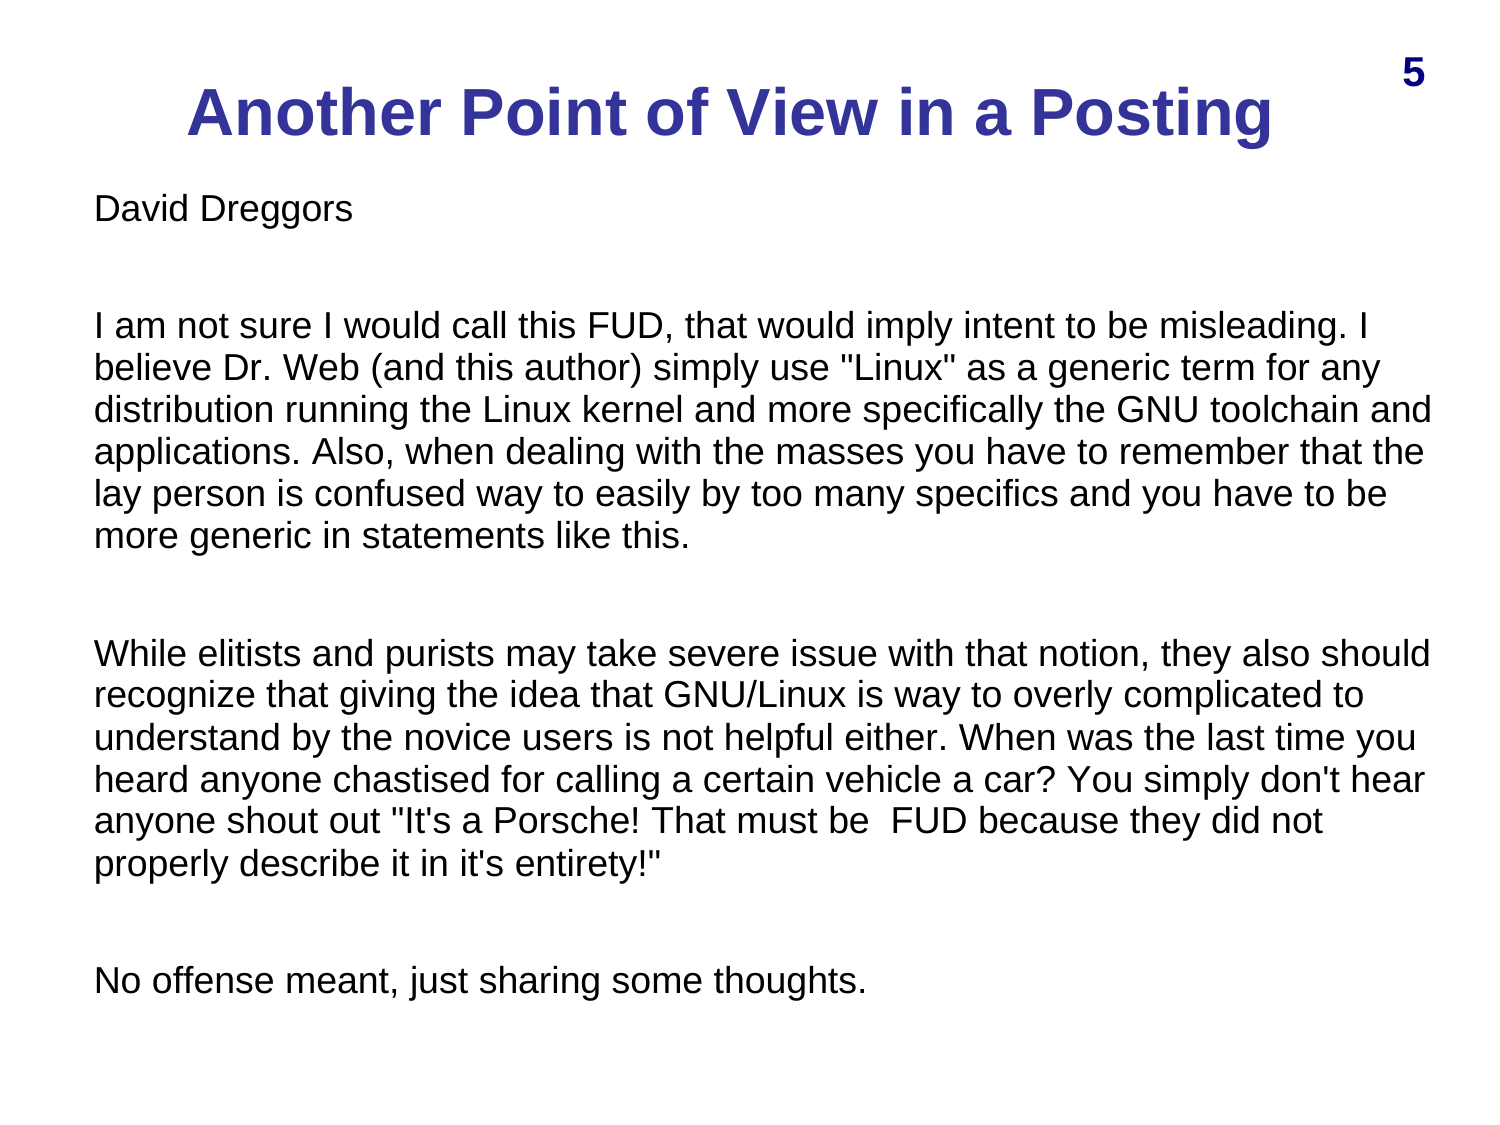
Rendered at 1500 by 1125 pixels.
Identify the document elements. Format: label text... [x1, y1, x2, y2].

list David Dreggors I am not sure I would call this FUD, that would imply intent to be misleading. I believe Dr. Web (and this author) simply use "Linux" as a generic term for any distribution running the Linux kernel and more specifically the GNU toolchain and applications. Also, when dealing with the masses you have to remember that the lay person is confused way to easily by too many specifics and you have to be more generic in statements like this. While elitists and purists may take severe issue with that notion, they also should recognize that giving the idea that GNU/Linux is way to overly complicated to understand by the novice users is not helpful either. When was the last time you heard anyone chastised for calling a certain vehicle a car? You simply don't hear anyone shout out "It's a Porsche! That must be FUD because they did not properly describe it in it's entirety!" No offense meant, just sharing some thoughts. [37, 187, 1463, 1002]
text_box 5 [1387, 37, 1441, 103]
title Another Point of View in a Posting [112, 75, 1351, 150]
